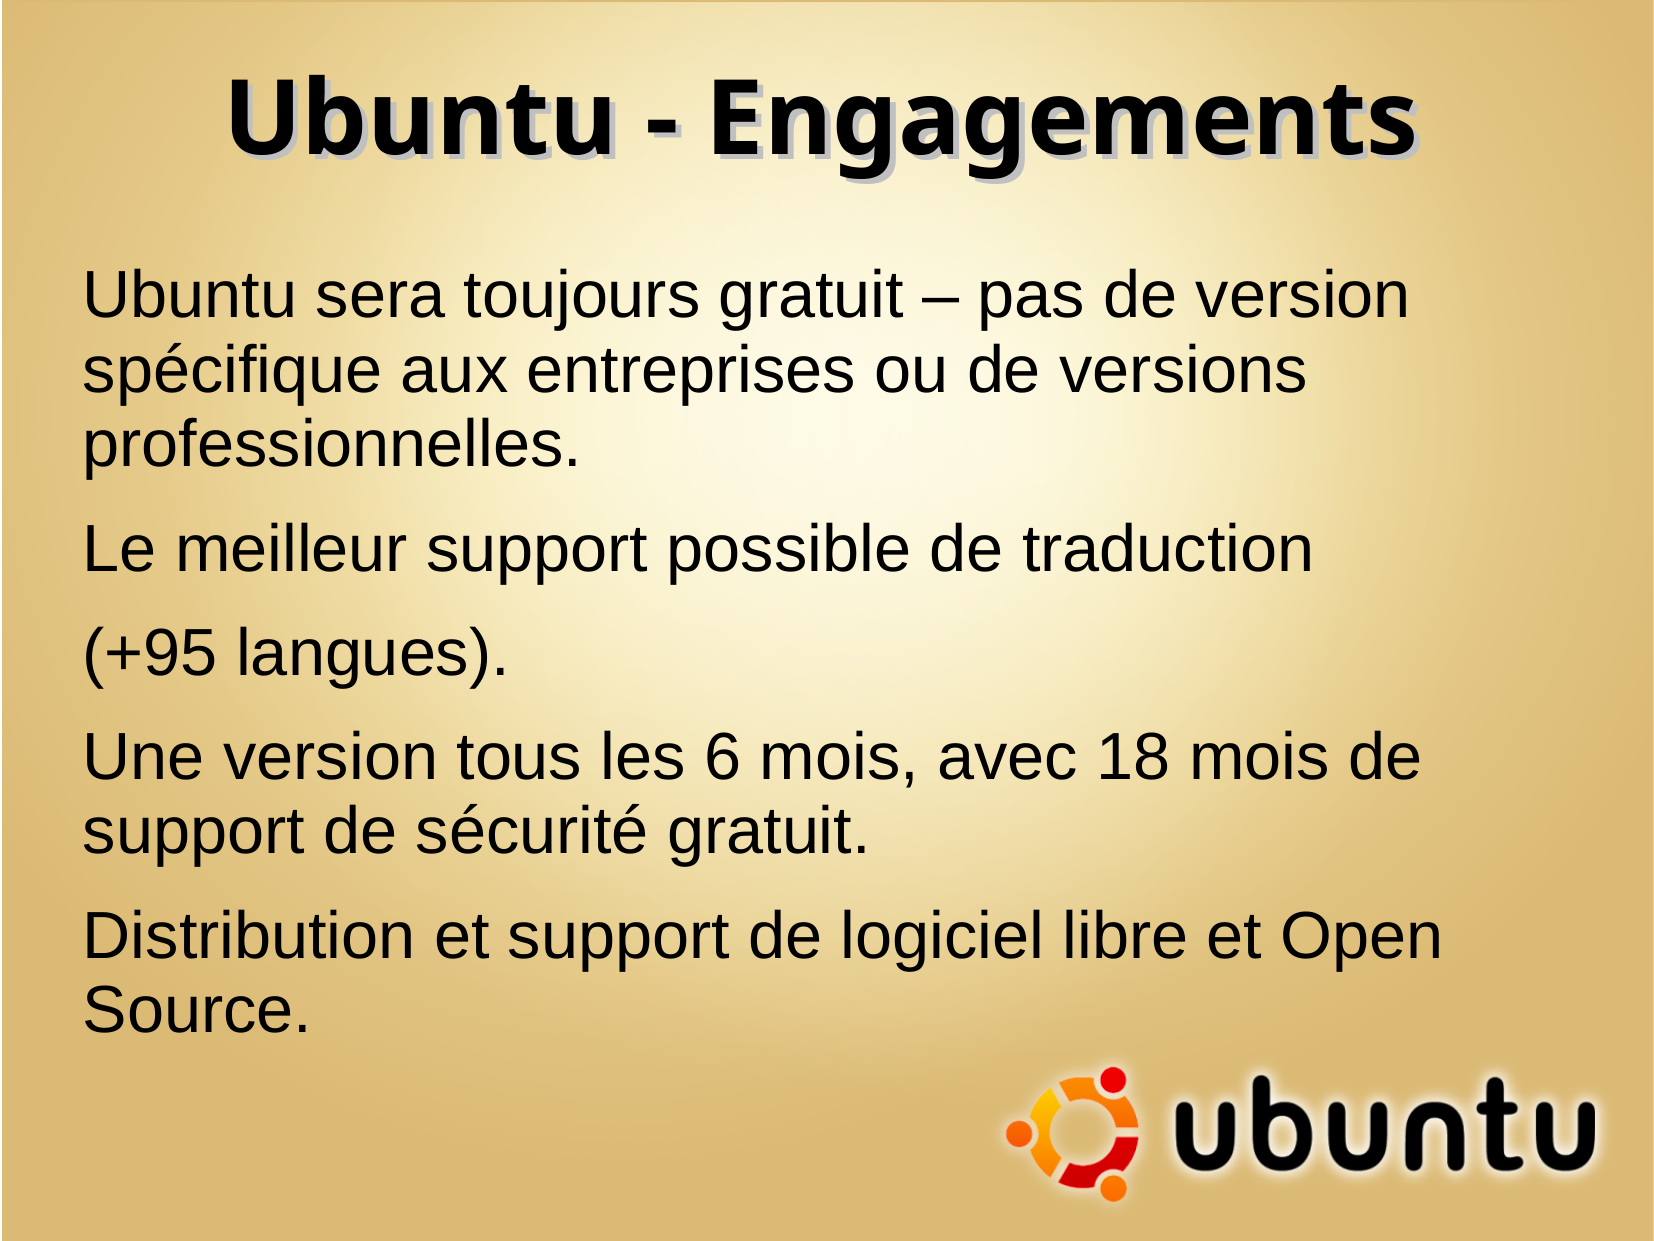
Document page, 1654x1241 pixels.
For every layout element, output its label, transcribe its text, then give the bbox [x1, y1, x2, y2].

title Ubuntu - Engagements [76, 35, 1565, 192]
list Ubuntu sera toujours gratuit – pas de version spécifique aux entreprises ou de versions professionnelles. Le meilleur support possible de traduction (+95 langues). Une version tous les 6 mois, avec 18 mois de support de sécurité gratuit. Distribution et support de logiciel libre et Open Source. [82, 256, 1571, 1122]
picture [2, 0, 1654, 1241]
